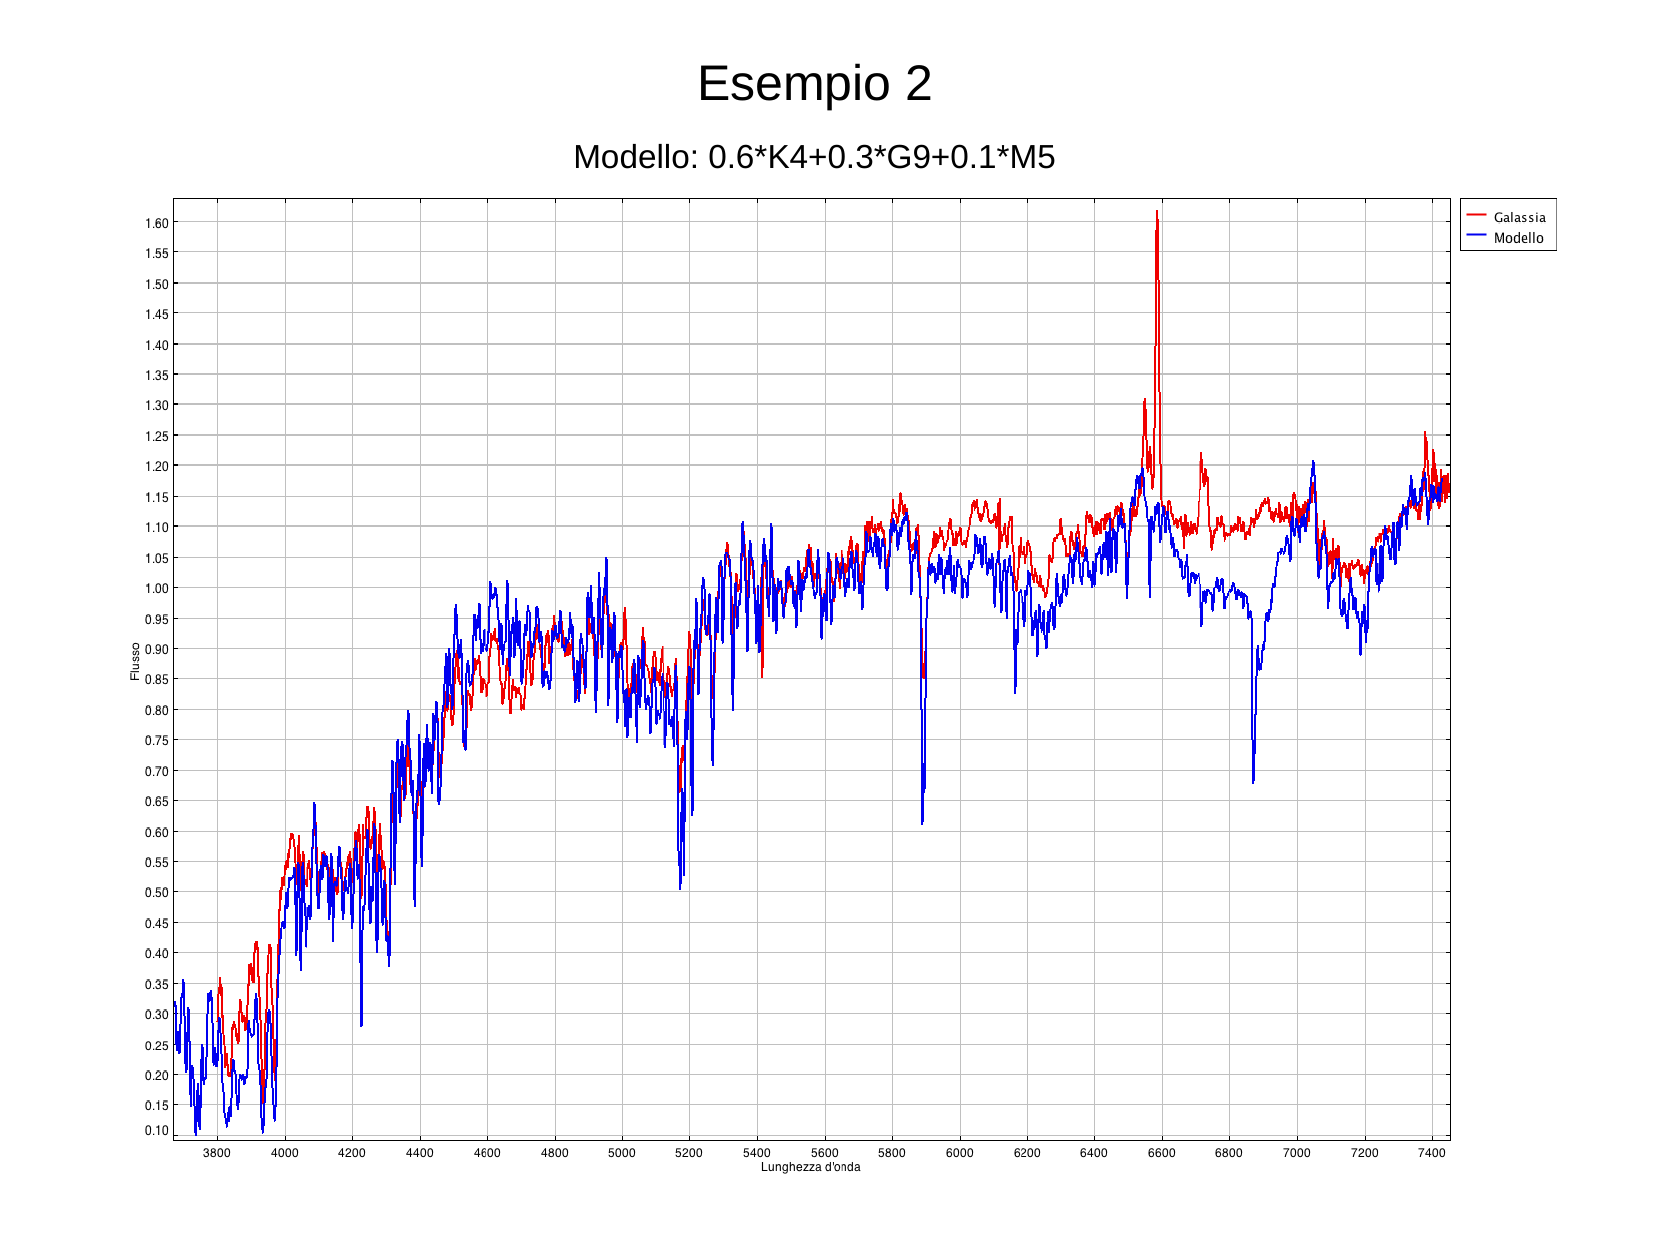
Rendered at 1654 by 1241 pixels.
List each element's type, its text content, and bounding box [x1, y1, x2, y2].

picture [128, 193, 1557, 1177]
title Esempio 2 Modello: 0.6*K4+0.3*G9+0.1*M5 [70, 11, 1560, 219]
